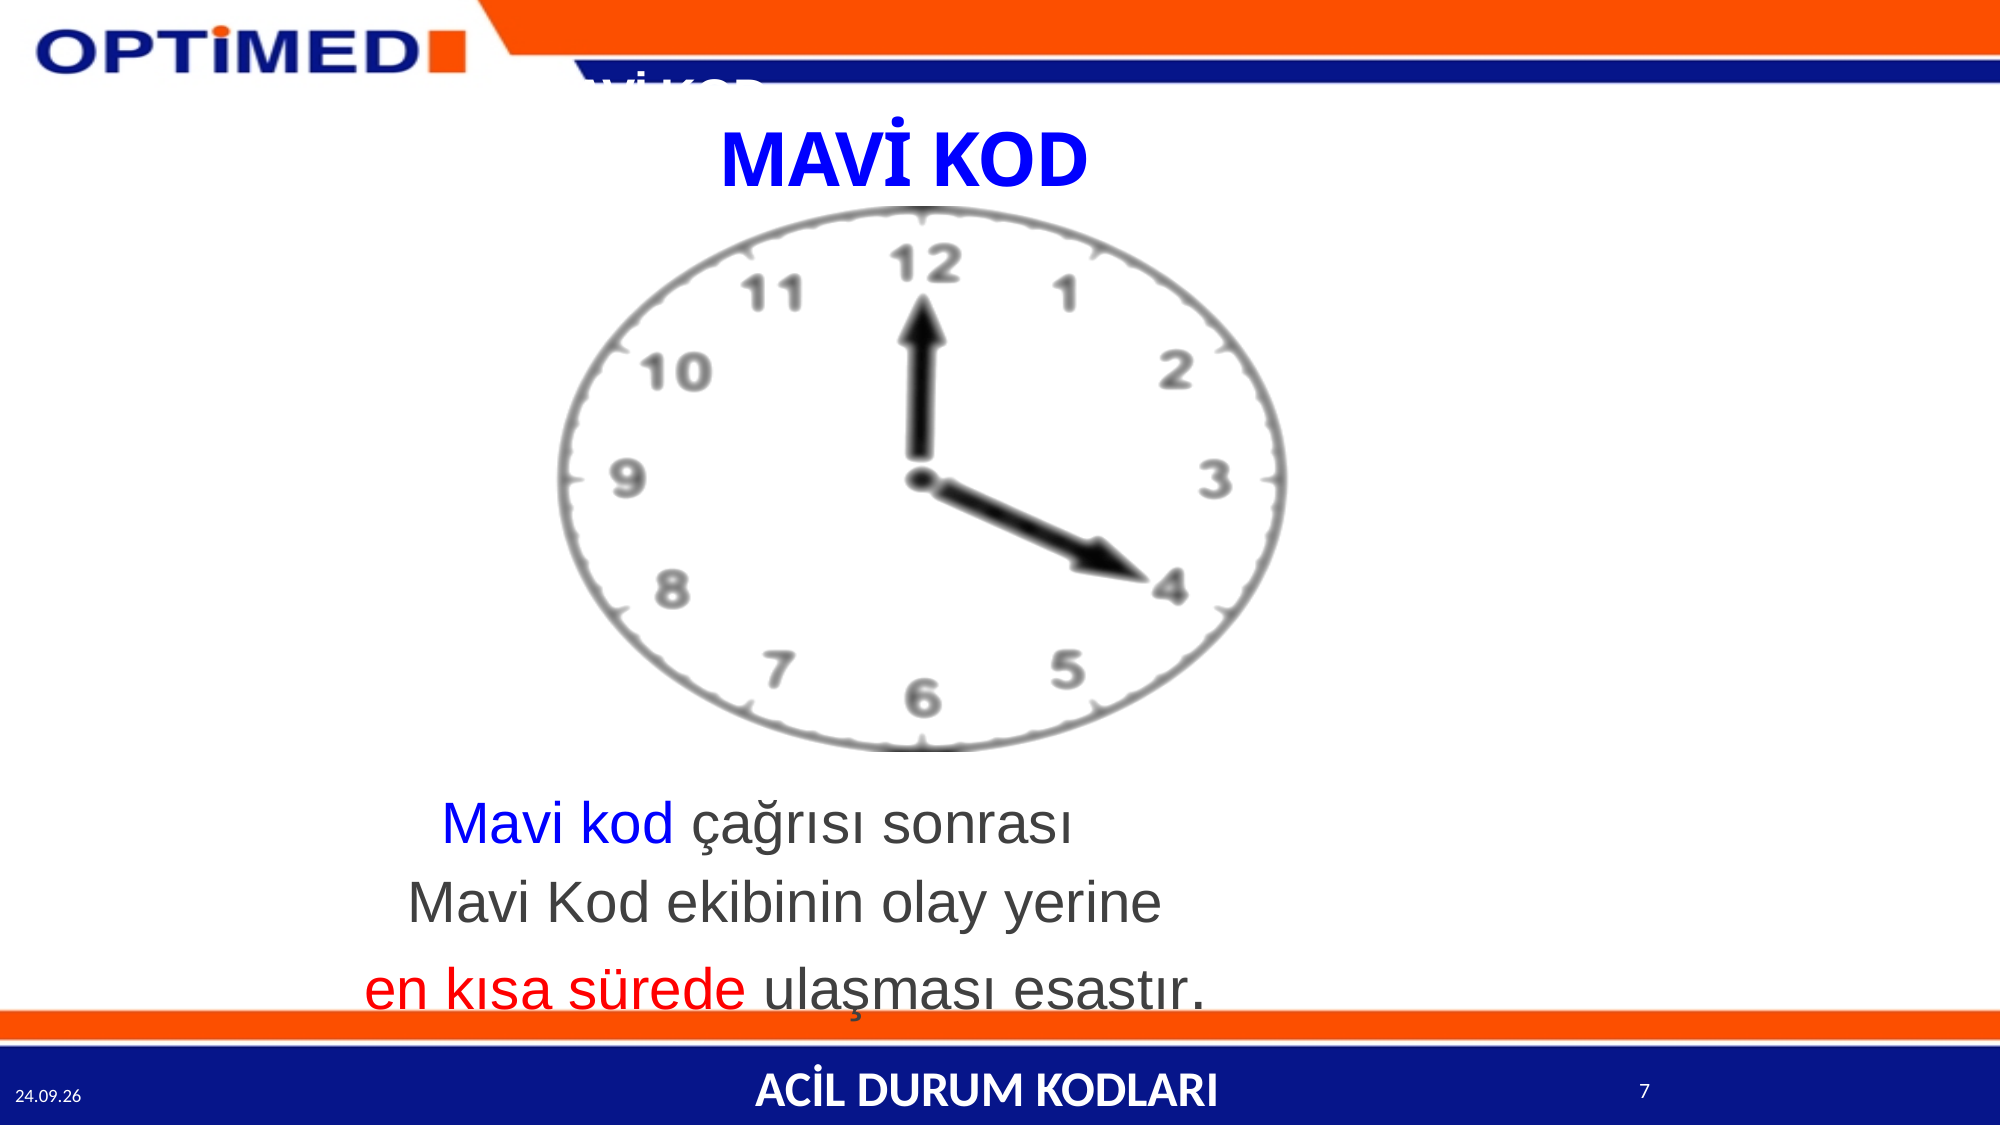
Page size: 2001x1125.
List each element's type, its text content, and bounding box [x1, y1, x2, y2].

picture [0, 0, 2000, 1125]
text_box ACİL DURUM KODLARI [350, 1049, 1625, 1125]
text_box Mavi kod çağrısı sonrası Mavi Kod ekibinin olay yerine en kısa sürede ulaşması esastır. [236, 785, 1693, 1019]
title MAVİ KOD [515, 7, 1961, 62]
text_box MAVİ KOD [703, 118, 1177, 191]
text_box 12.10.2021 [0, 1065, 350, 1125]
text_box [0, 196, 1977, 1120]
picture [444, 206, 1413, 752]
